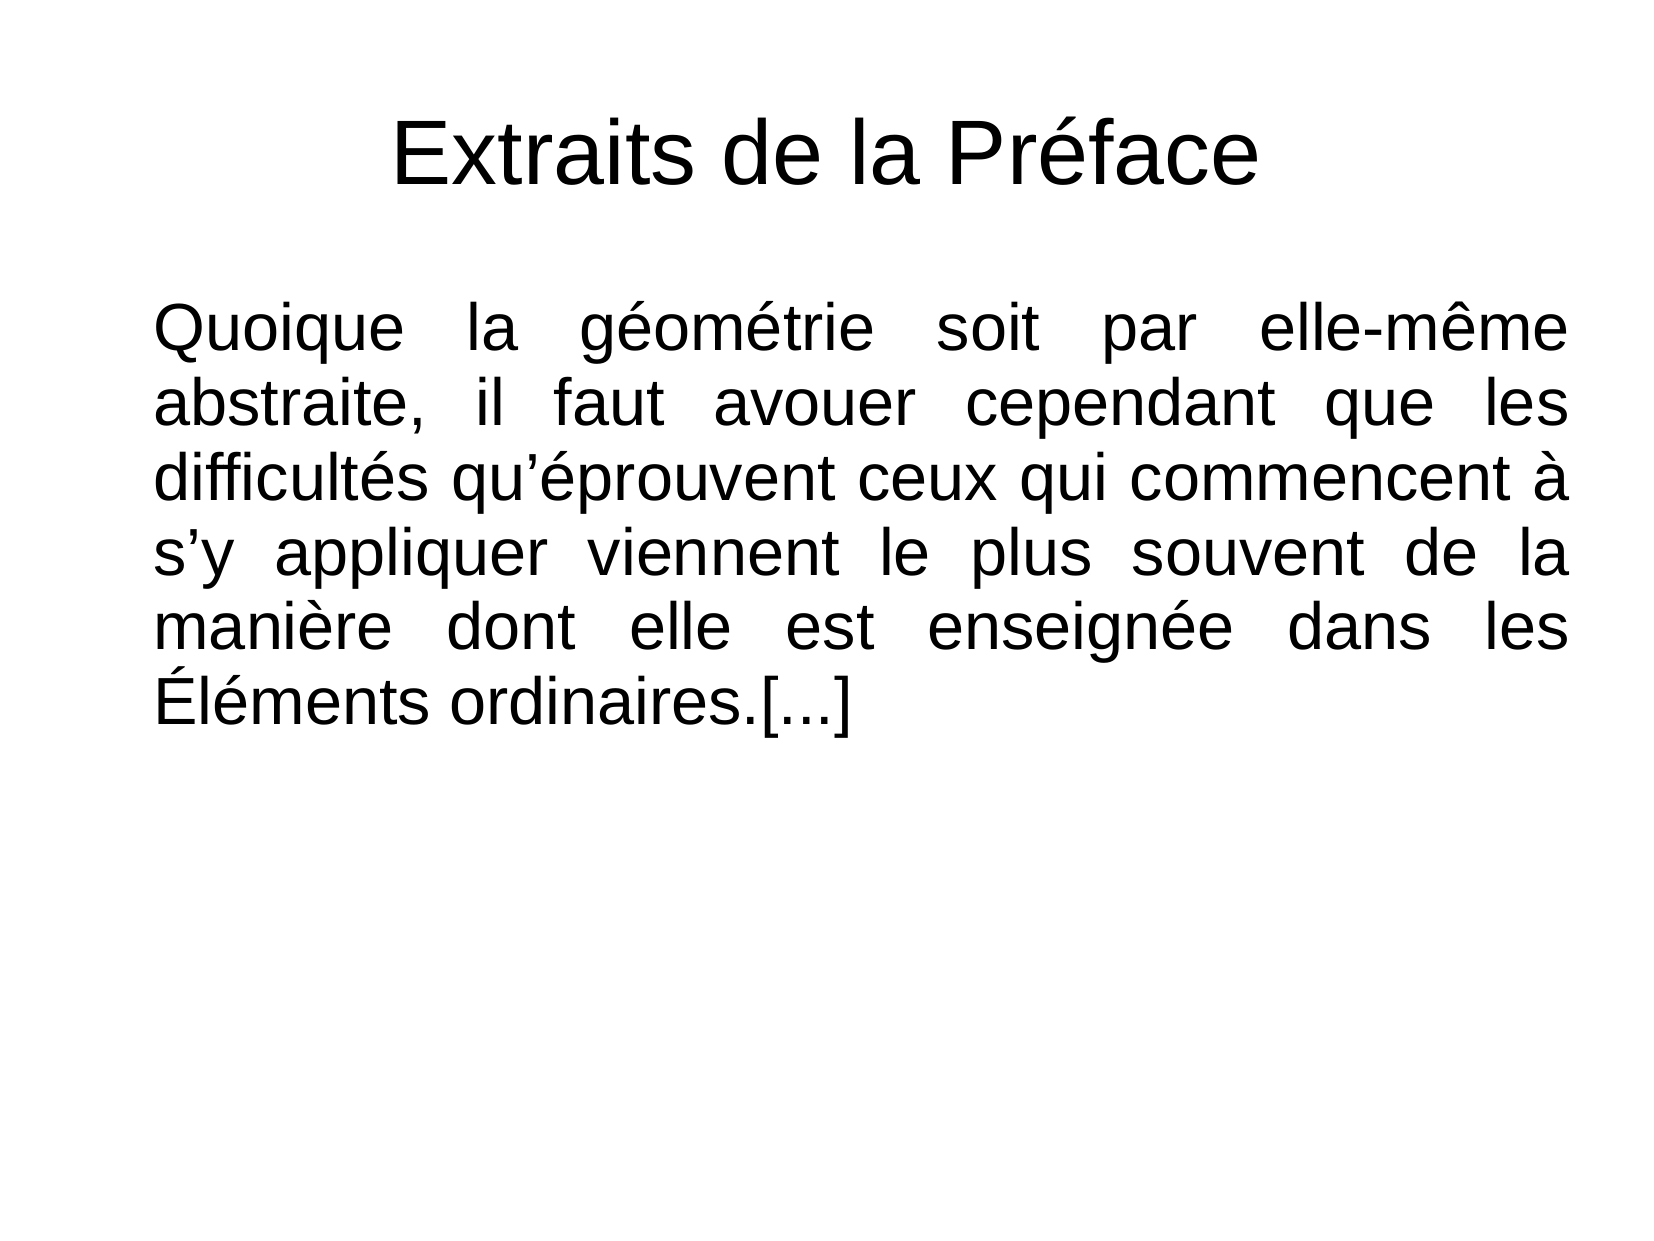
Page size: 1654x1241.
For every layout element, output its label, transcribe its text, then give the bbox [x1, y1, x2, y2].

title Extraits de la Préface [82, 49, 1571, 257]
list Quoique la géométrie soit par elle-même abstraite, il faut avouer cependant que les difficultés qu’éprouvent ceux qui commencent à s’y appliquer viennent le plus souvent de la manière dont elle est enseignée dans les Éléments ordinaires.[...] [82, 290, 1571, 1010]
